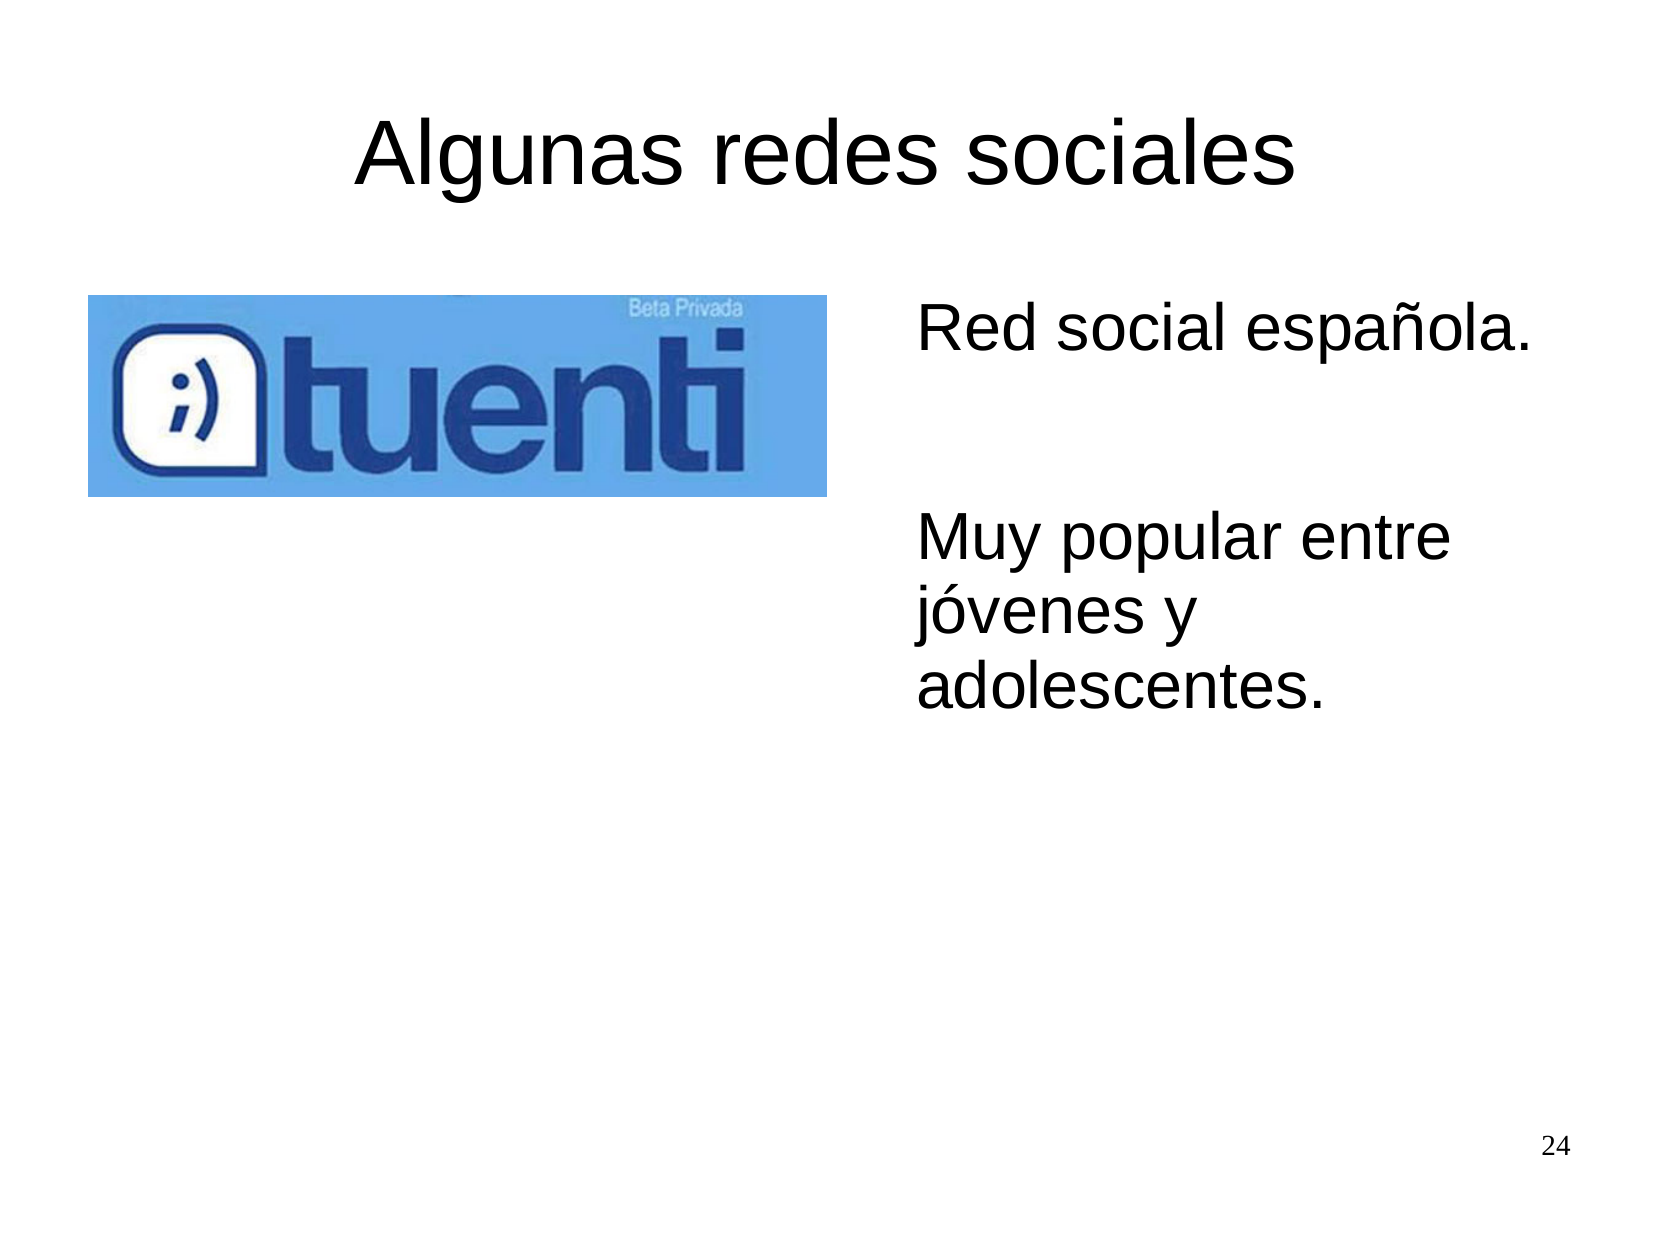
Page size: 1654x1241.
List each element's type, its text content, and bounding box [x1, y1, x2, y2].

picture [88, 295, 827, 498]
list Red social española. Muy popular entre jóvenes y adolescentes. [845, 290, 1572, 1109]
title Algunas redes sociales [82, 49, 1571, 257]
